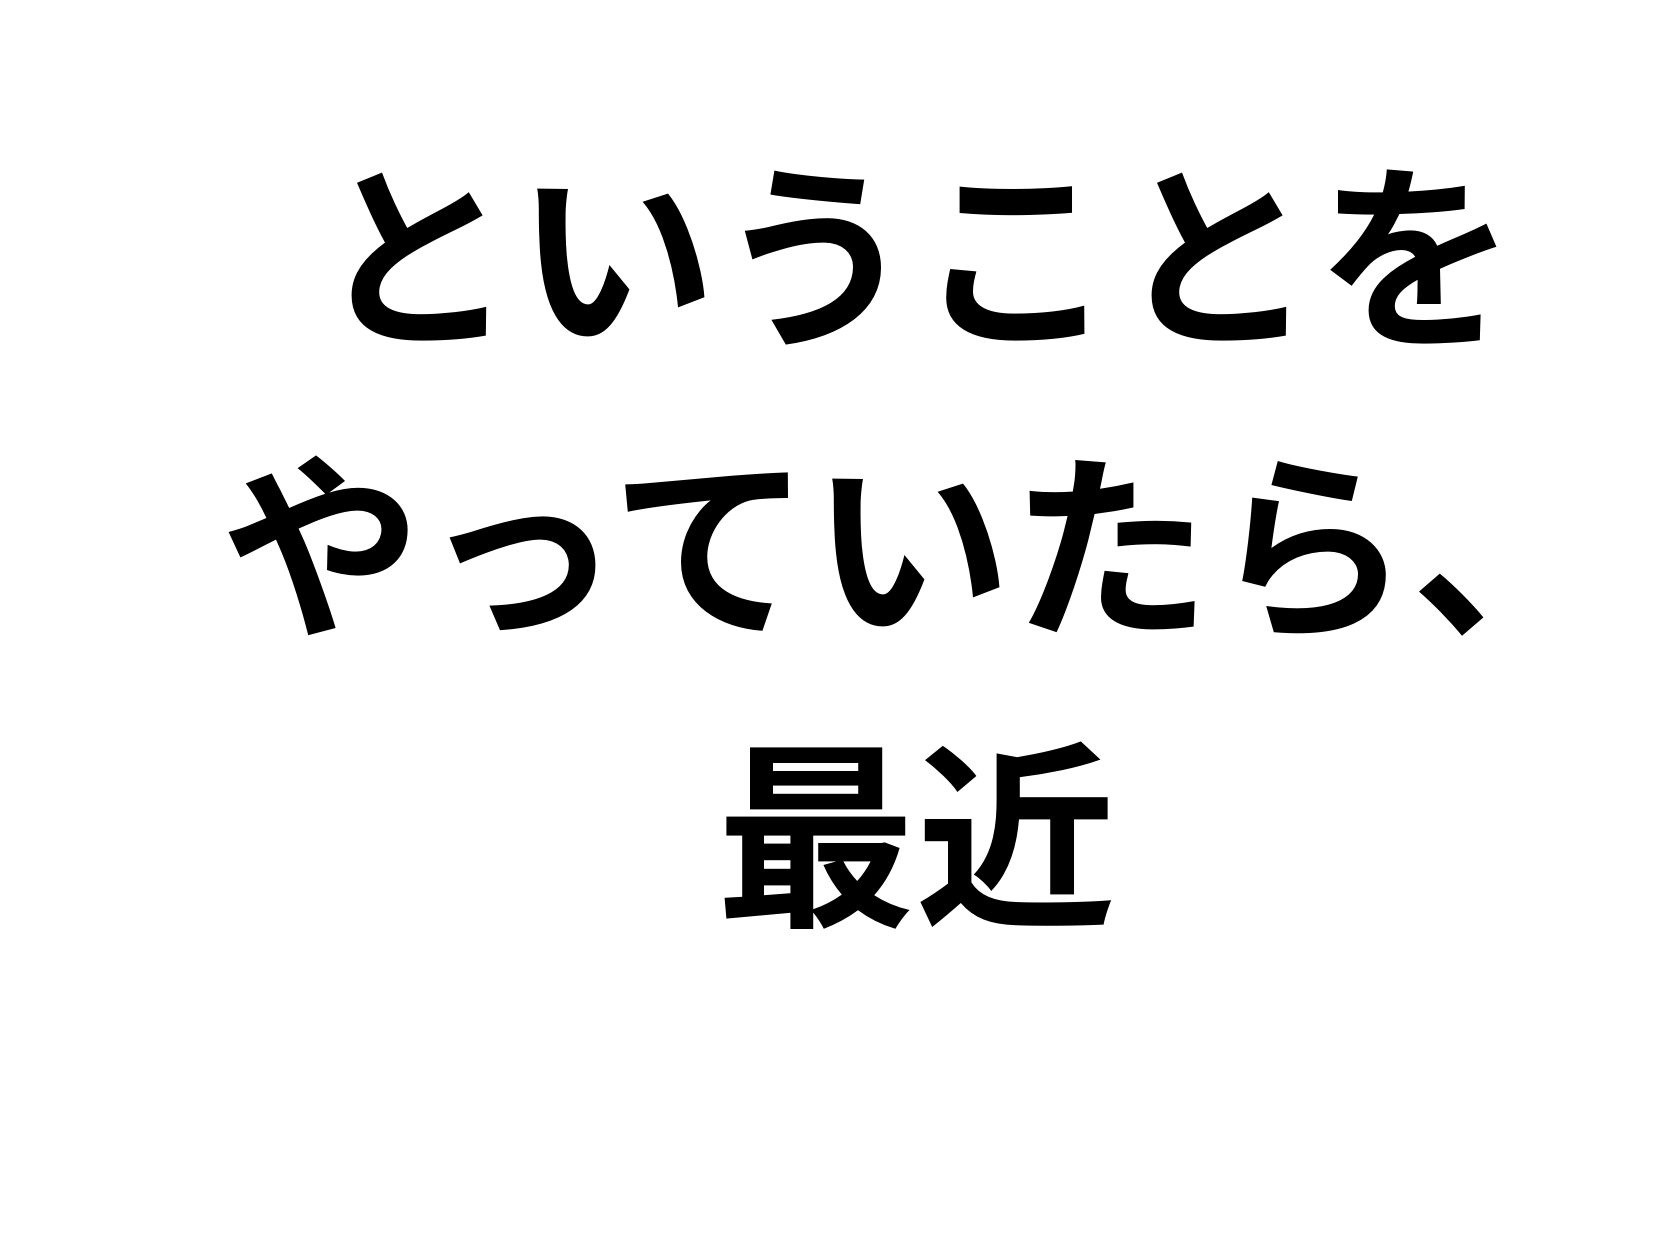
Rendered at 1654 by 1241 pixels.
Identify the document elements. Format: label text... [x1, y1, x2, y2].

text_box ということを やっていたら、 最近 [206, 93, 1447, 709]
